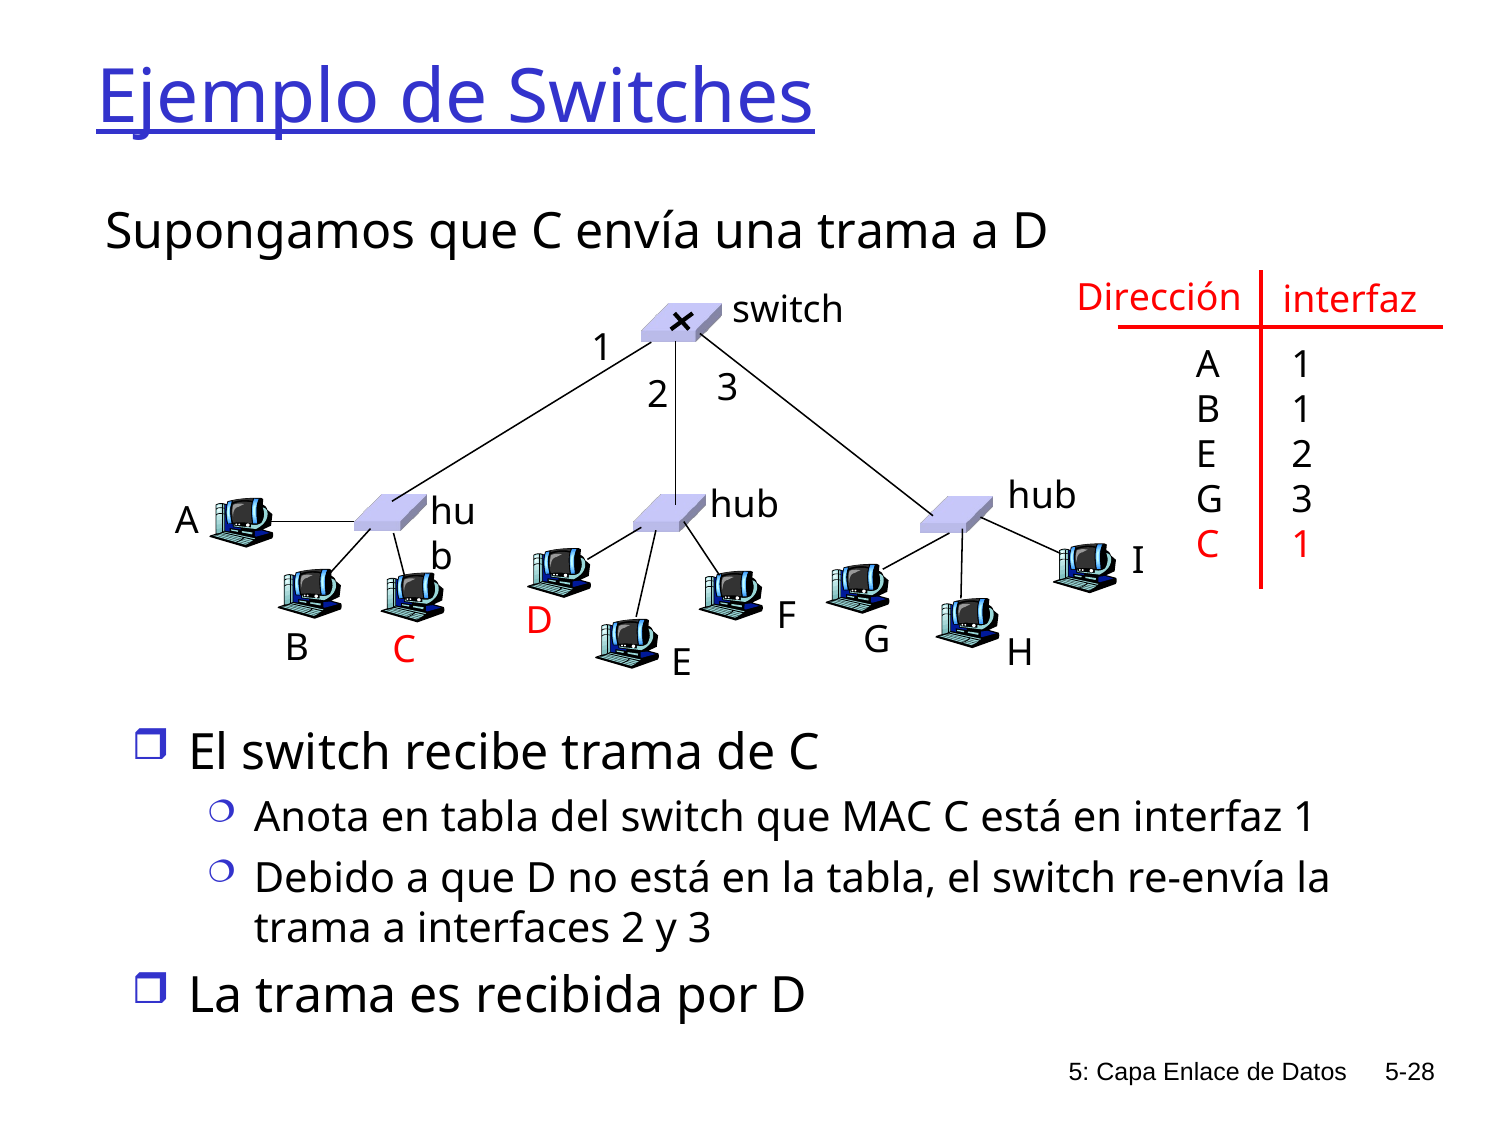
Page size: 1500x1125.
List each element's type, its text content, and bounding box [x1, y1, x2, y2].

picture [698, 570, 764, 621]
text_box hub [694, 472, 794, 533]
picture [214, 497, 275, 548]
text_box hub [992, 463, 1092, 525]
text_box hub [415, 479, 511, 585]
text_box 3 [702, 355, 754, 417]
text_box H [991, 619, 1049, 681]
text_box I [1117, 528, 1160, 590]
text_box G [848, 607, 906, 668]
text_box 1 1 2 3 1 [1276, 332, 1328, 573]
picture [595, 618, 660, 669]
text_box interfaz [1268, 266, 1433, 328]
text_box Dirección [1061, 265, 1257, 326]
picture [825, 563, 891, 614]
text_box switch [717, 277, 860, 338]
text_box [641, 303, 717, 342]
text_box E [656, 630, 707, 691]
text_box [633, 494, 694, 532]
text_box El switch recibe trama de C Anota en tabla del switch que MAC C está en interfaz 1 Debido a que D no está en la tabla, el switch re-envía la trama a interfaces 2 y 3 La trama es recibida por D [117, 711, 1393, 1015]
picture [527, 547, 592, 598]
text_box [354, 494, 415, 531]
picture [935, 597, 1001, 649]
title Ejemplo de Switches [81, 0, 1357, 188]
list Supongamos que C envía una trama a D [90, 186, 1366, 950]
picture [1052, 542, 1118, 594]
picture [277, 568, 343, 619]
text_box D [510, 588, 569, 649]
text_box [920, 496, 992, 533]
picture [380, 572, 446, 623]
text_box A [160, 488, 214, 550]
text_box 1 [576, 315, 628, 377]
text_box 2 [632, 362, 684, 423]
text_box B [269, 615, 325, 677]
text_box C [377, 617, 432, 679]
text_box A B E G C [1181, 332, 1238, 618]
text_box F [761, 583, 812, 645]
